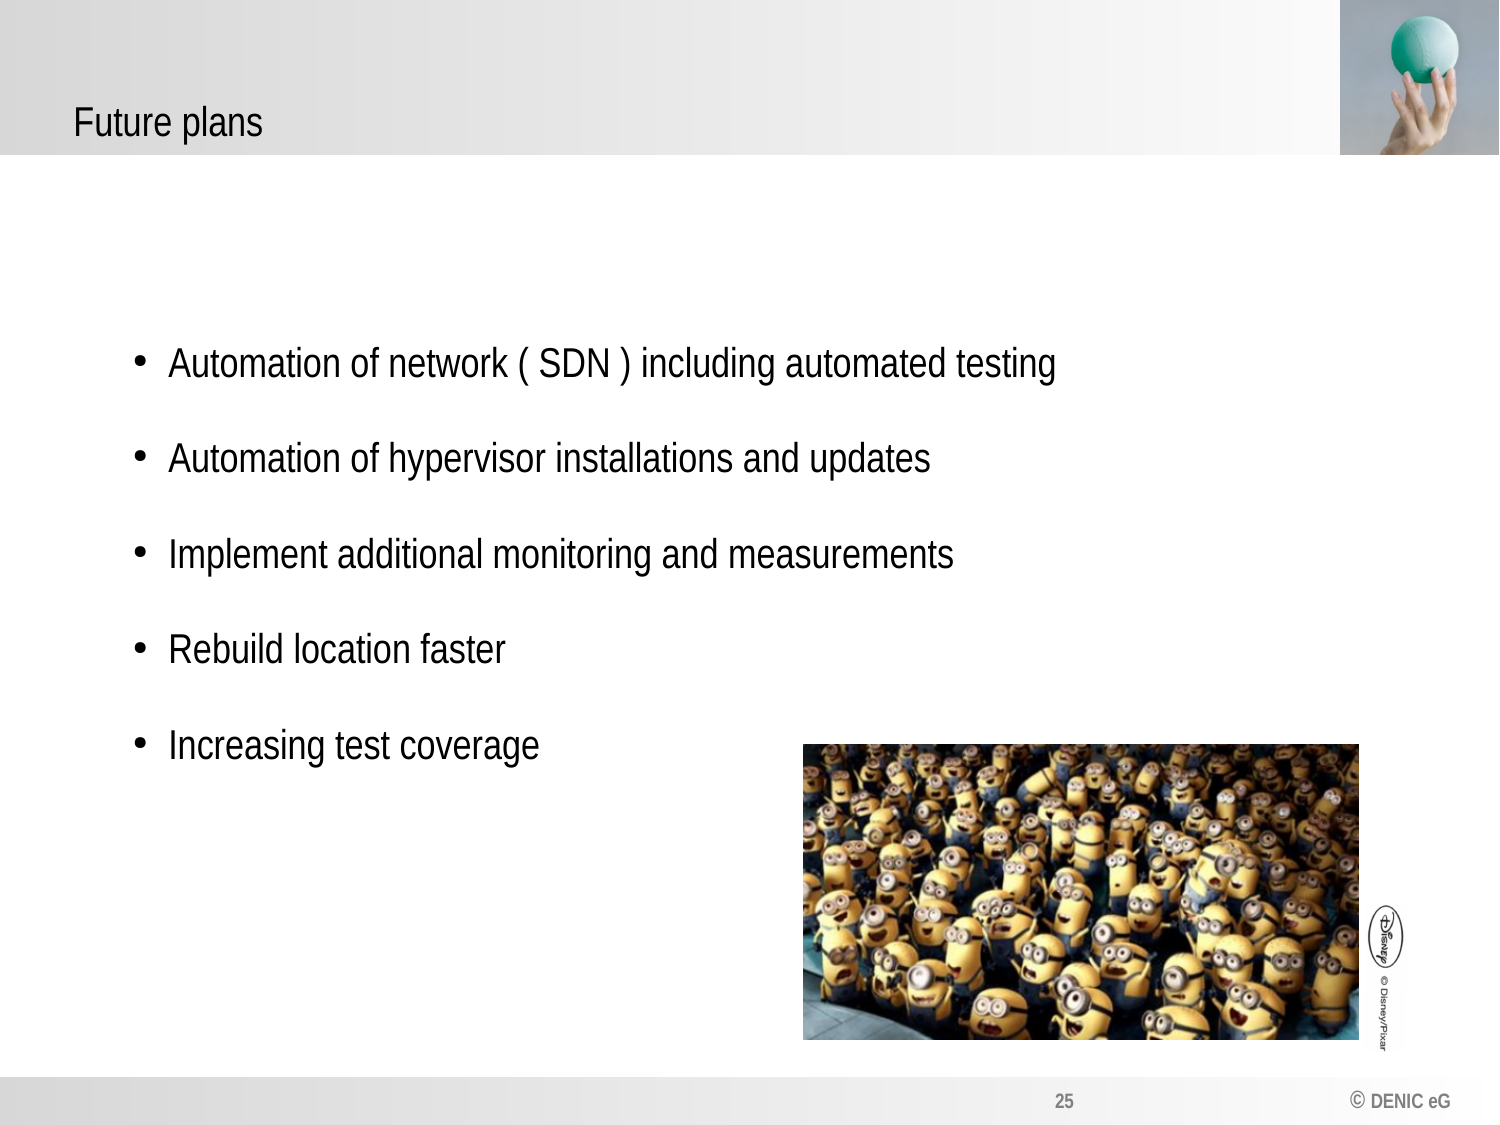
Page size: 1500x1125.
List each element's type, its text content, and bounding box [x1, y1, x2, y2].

picture [1363, 904, 1406, 1052]
text_box Automation of network ( SDN ) including automated testing Automation of hypervisor installations and updates Implement additional monitoring and measurements Rebuild location faster Increasing test coverage [118, 330, 1252, 877]
text_box Future plans [73, 75, 1350, 146]
picture [803, 744, 1359, 1040]
text_box <Nummer> © DENIC eG [79, 1083, 1452, 1122]
picture [1340, 0, 1499, 155]
